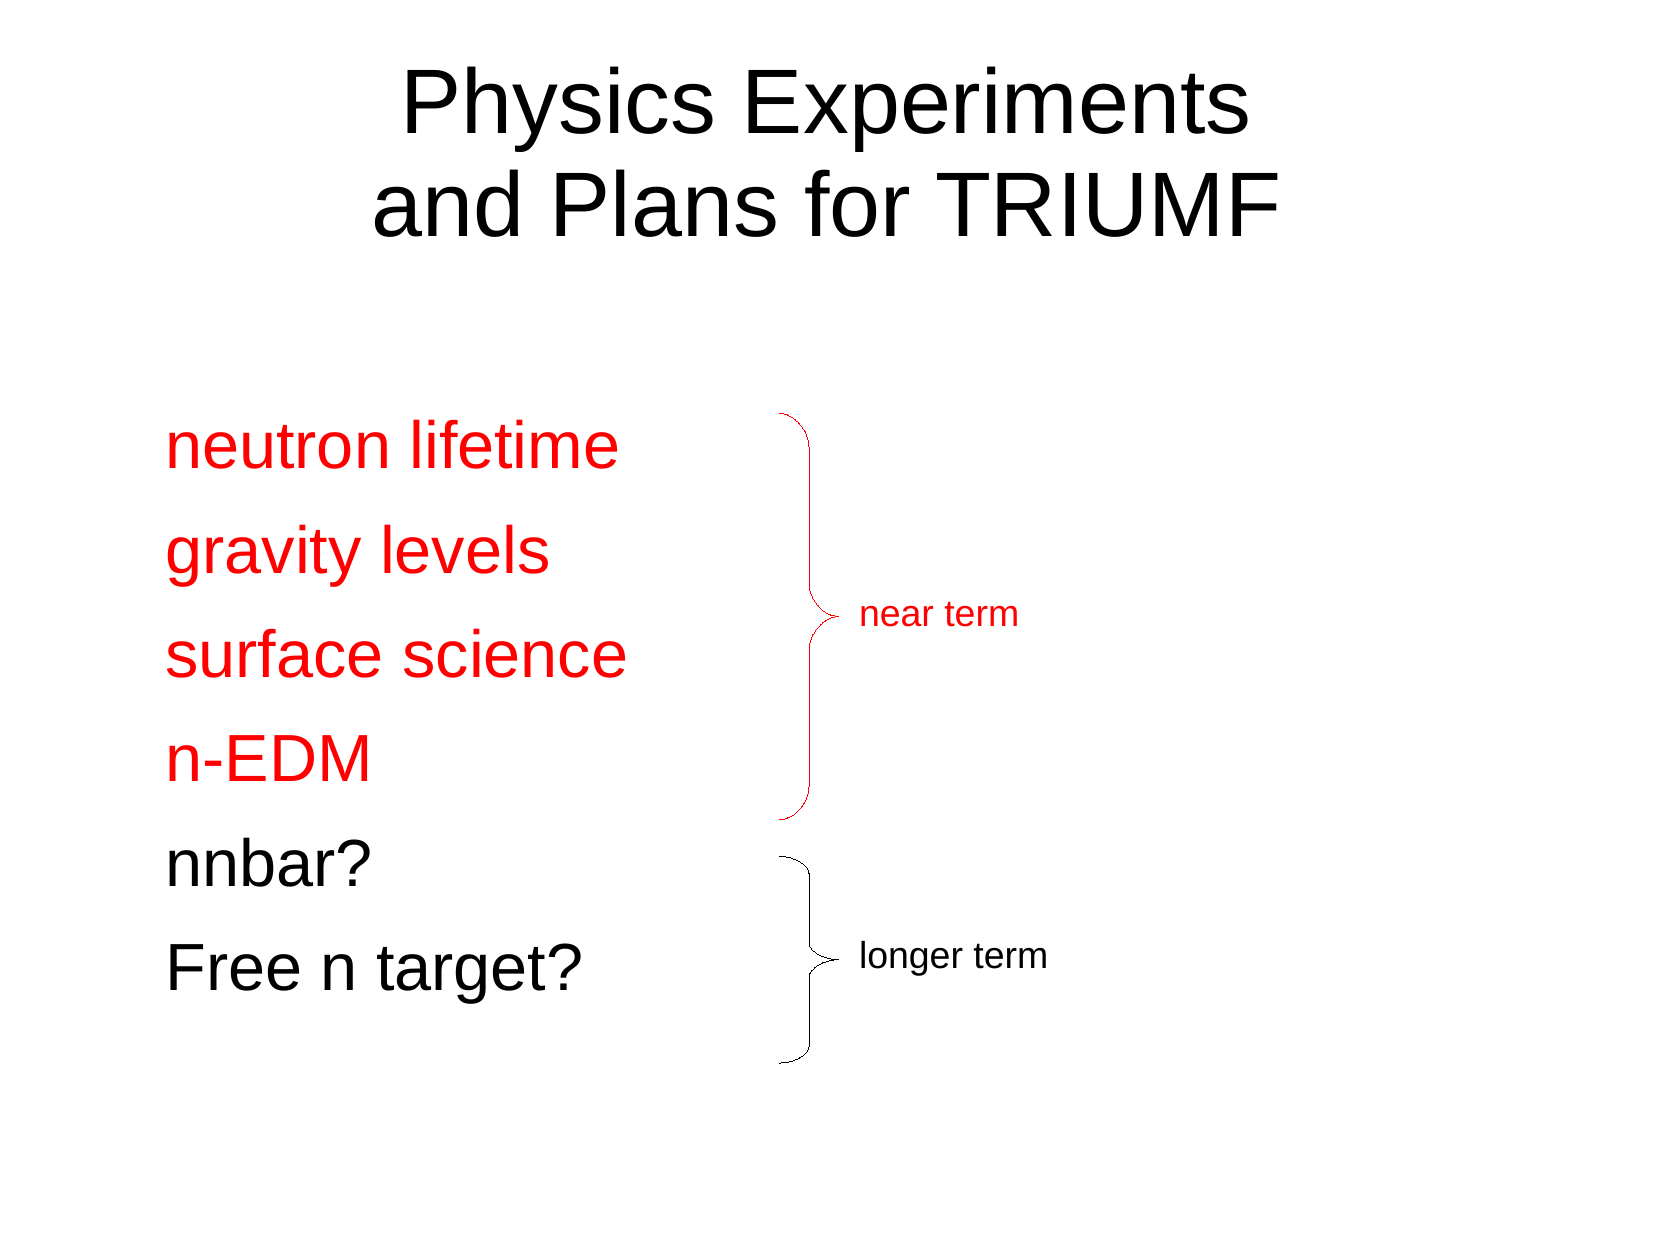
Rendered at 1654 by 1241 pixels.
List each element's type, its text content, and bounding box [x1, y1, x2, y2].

title Physics Experiments and Plans for TRIUMF [82, 39, 1571, 267]
text_box longer term [844, 927, 1064, 989]
text_box near term [844, 584, 1035, 646]
list neutron lifetime gravity levels surface science n-EDM nnbar? Free n target? [147, 408, 1365, 1055]
